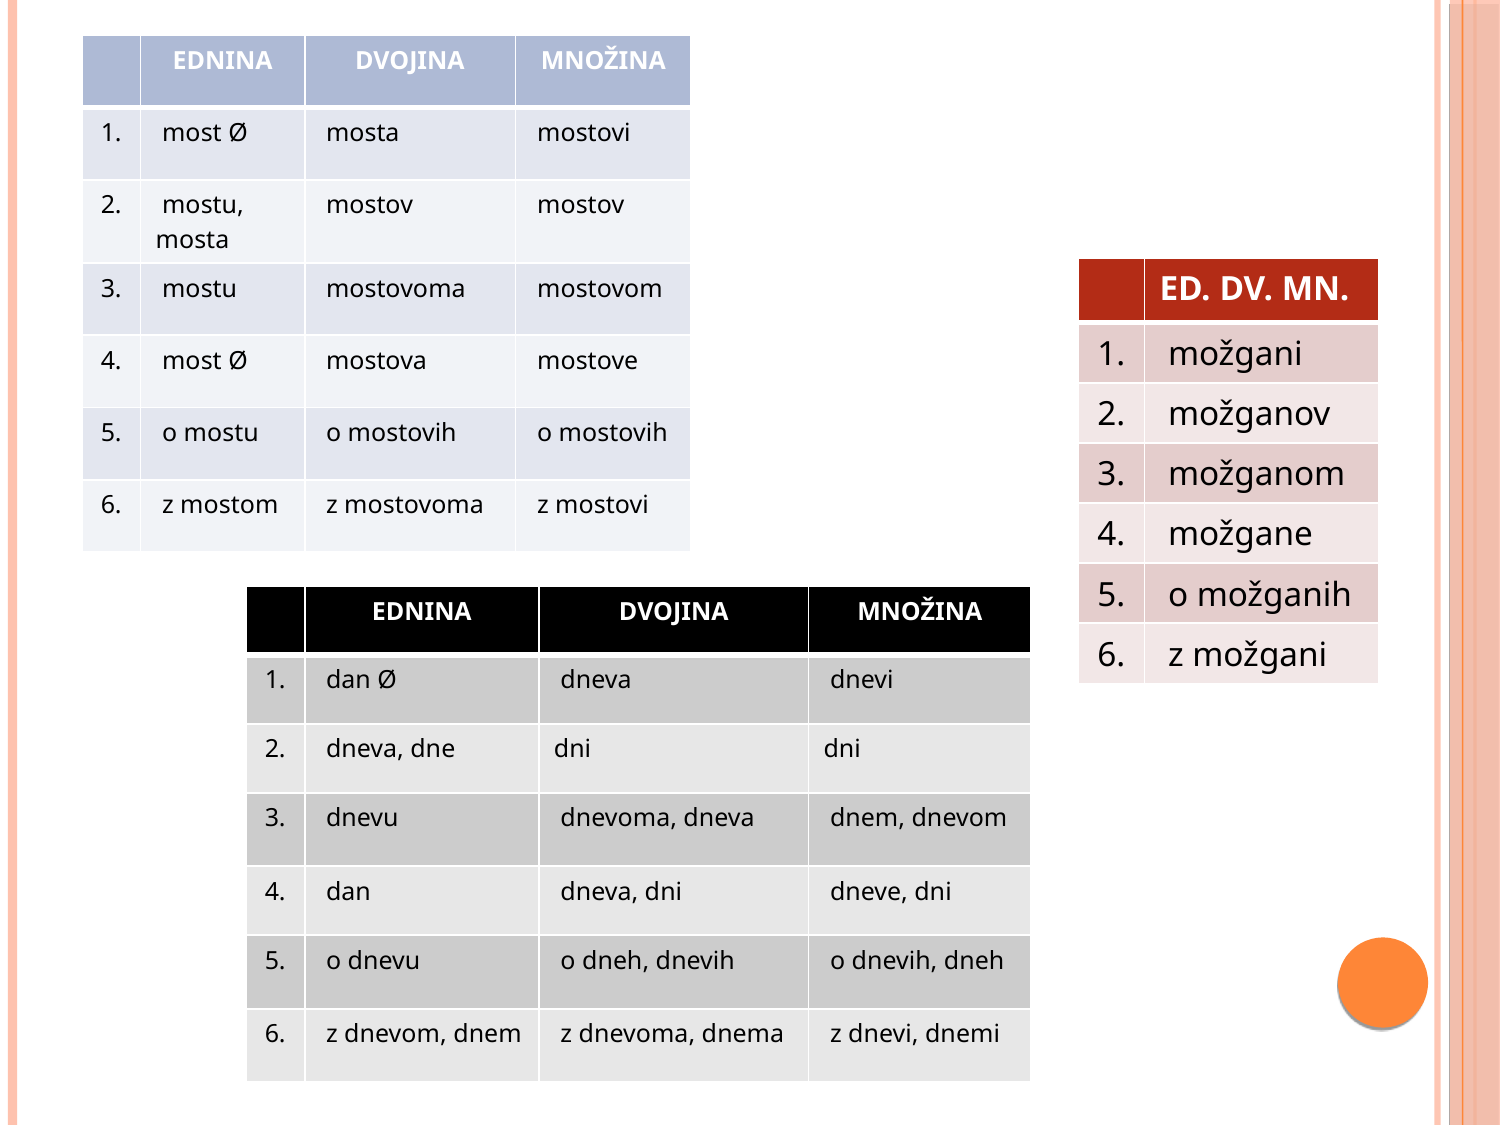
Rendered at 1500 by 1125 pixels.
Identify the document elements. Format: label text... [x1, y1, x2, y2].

table_cell 6. [1079, 624, 1144, 683]
table_cell most Ø [141, 110, 304, 179]
table_cell o možganih [1145, 564, 1378, 622]
table_header ED. DV. MN. [1145, 259, 1378, 320]
table_cell dni [809, 725, 1030, 792]
table_cell dneva [540, 658, 808, 723]
table_cell 5. [83, 408, 140, 479]
table_cell možgani [1145, 325, 1378, 382]
table_cell 6. [247, 1010, 304, 1081]
table_cell dneva, dne [306, 725, 538, 792]
table_cell 3. [1079, 444, 1144, 502]
table_header DVOJINA [540, 587, 808, 652]
table_cell 4. [1079, 504, 1144, 562]
table_cell mostov [516, 181, 690, 262]
table_cell 1. [247, 658, 304, 723]
table_header MNOŽINA [809, 587, 1030, 652]
table_cell mostove [516, 336, 690, 407]
table_cell most Ø [141, 336, 304, 407]
table_cell mostovi [516, 110, 690, 179]
table_header EDNINA [141, 36, 304, 105]
table_cell možgane [1145, 504, 1378, 562]
table_cell mostovoma [306, 264, 515, 334]
table_cell z dnevi, dnemi [809, 1010, 1030, 1081]
table_cell mostova [306, 336, 515, 407]
table_cell možganom [1145, 444, 1378, 502]
table_cell 3. [247, 794, 304, 865]
table_cell dnevu [306, 794, 538, 865]
table_cell 1. [1079, 325, 1144, 382]
table_cell 5. [247, 936, 304, 1008]
table_cell o mostovih [306, 408, 515, 479]
table_cell z mostom [141, 481, 304, 551]
table_header MNOŽINA [516, 36, 690, 105]
table_cell mostu, mosta [141, 181, 304, 262]
table_cell o mostovih [516, 408, 690, 479]
table_cell mostovom [516, 264, 690, 334]
table_cell 5. [1079, 564, 1144, 622]
table_cell dan Ø [306, 658, 538, 723]
table_cell o mostu [141, 408, 304, 479]
table_cell 2. [1079, 384, 1144, 442]
table_cell dan [306, 867, 538, 934]
table_cell z mostovi [516, 481, 690, 551]
table_cell 3. [83, 264, 140, 334]
table_cell 4. [83, 336, 140, 407]
table_cell 2. [247, 725, 304, 792]
table_cell 1. [83, 110, 140, 179]
table_cell možganov [1145, 384, 1378, 442]
table_cell 6. [83, 481, 140, 551]
table_header [83, 36, 140, 105]
table_cell z mostovoma [306, 481, 515, 551]
table_cell dnevoma, dneva [540, 794, 808, 865]
table_header [1079, 259, 1144, 320]
table_cell o dneh, dnevih [540, 936, 808, 1008]
table_cell mostov [306, 181, 515, 262]
table_cell dneve, dni [809, 867, 1030, 934]
table_cell o dnevih, dneh [809, 936, 1030, 1008]
table_cell z dnevom, dnem [306, 1010, 538, 1081]
table_cell mostu [141, 264, 304, 334]
table_cell 2. [83, 181, 140, 262]
table_cell o dnevu [306, 936, 538, 1008]
table_cell dneva, dni [540, 867, 808, 934]
table_cell mosta [306, 110, 515, 179]
table_cell z možgani [1145, 624, 1378, 683]
table_cell dni [540, 725, 808, 792]
table_header DVOJINA [306, 36, 515, 105]
table_header [247, 587, 304, 652]
table_cell dnevi [809, 658, 1030, 723]
table_cell z dnevoma, dnema [540, 1010, 808, 1081]
table_header EDNINA [306, 587, 538, 652]
table_cell dnem, dnevom [809, 794, 1030, 865]
table_cell 4. [247, 867, 304, 934]
